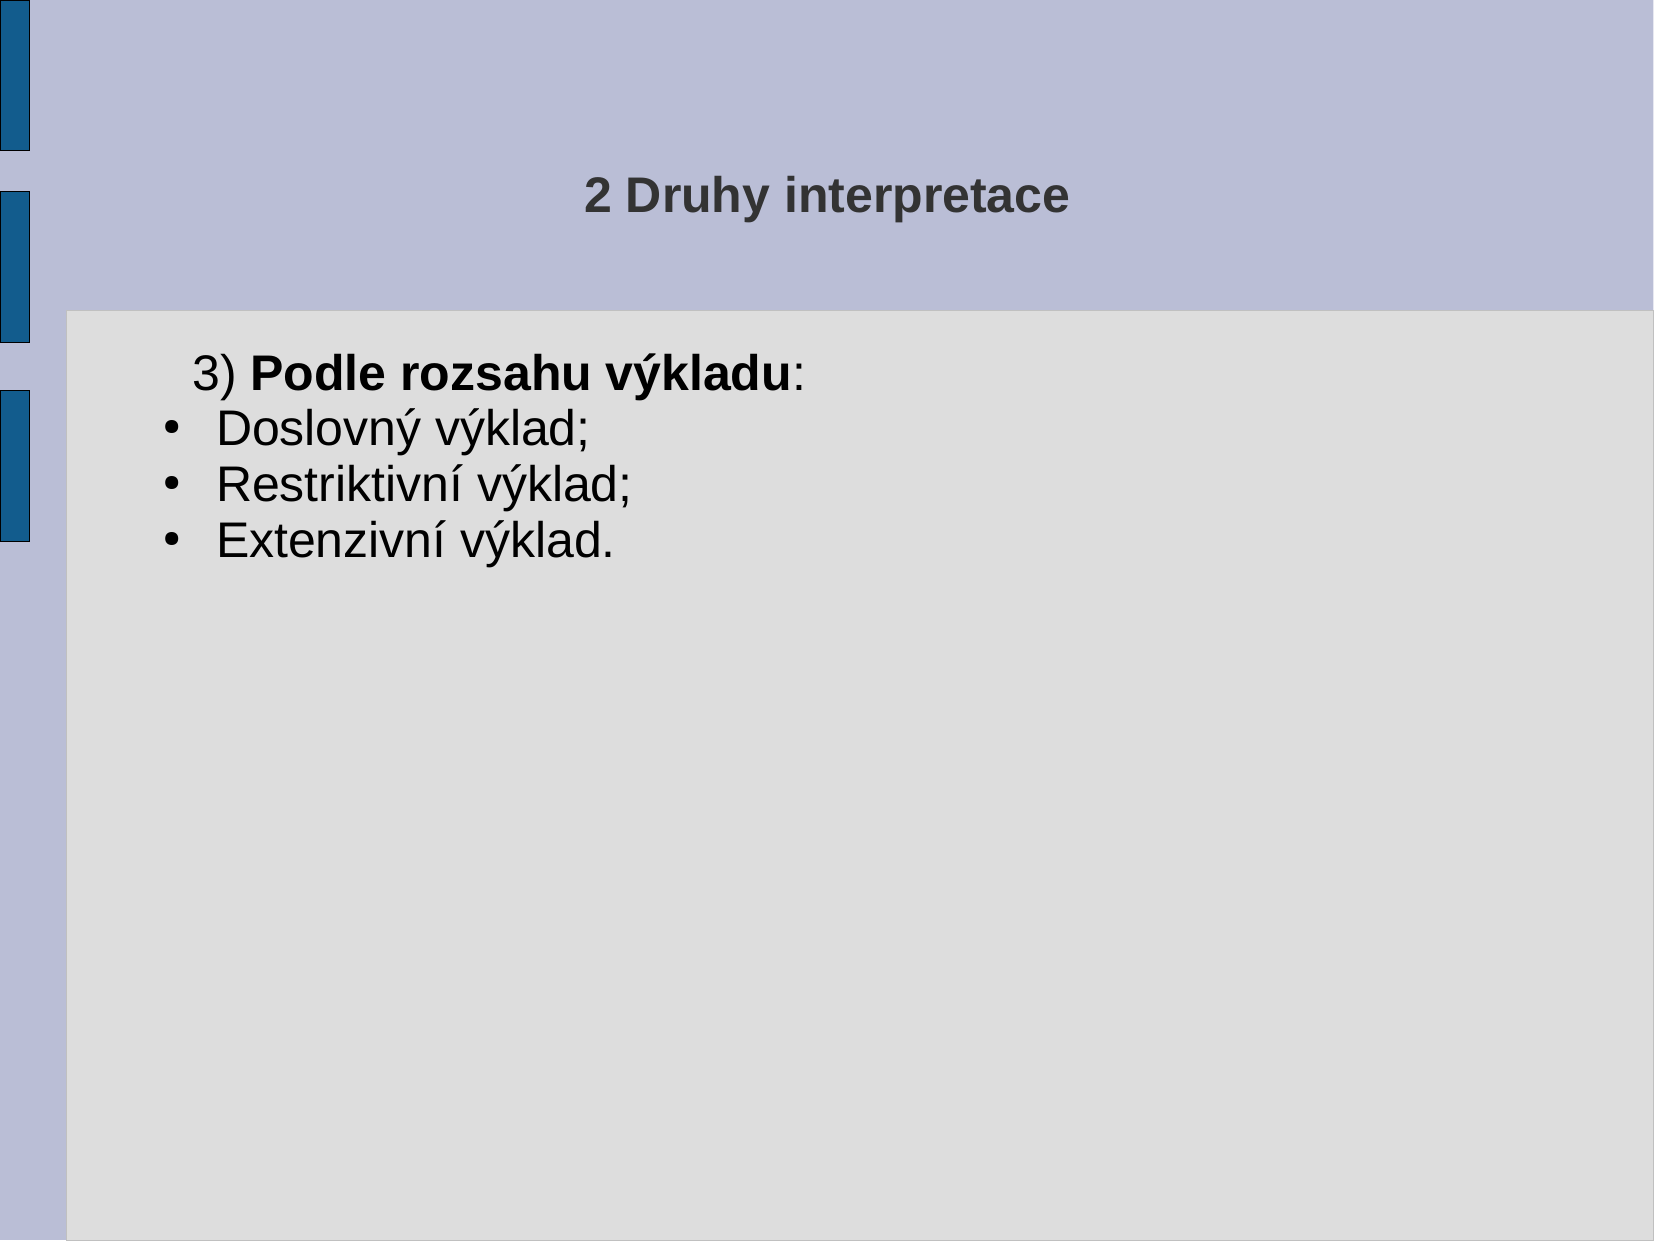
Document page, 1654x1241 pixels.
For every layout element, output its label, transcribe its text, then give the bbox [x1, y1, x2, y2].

list 3) Podle rozsahu výkladu: Doslovný výklad; Restriktivní výklad; Extenzivní výklad. [121, 344, 1534, 1127]
title 2 Druhy interpretace [121, 91, 1534, 299]
